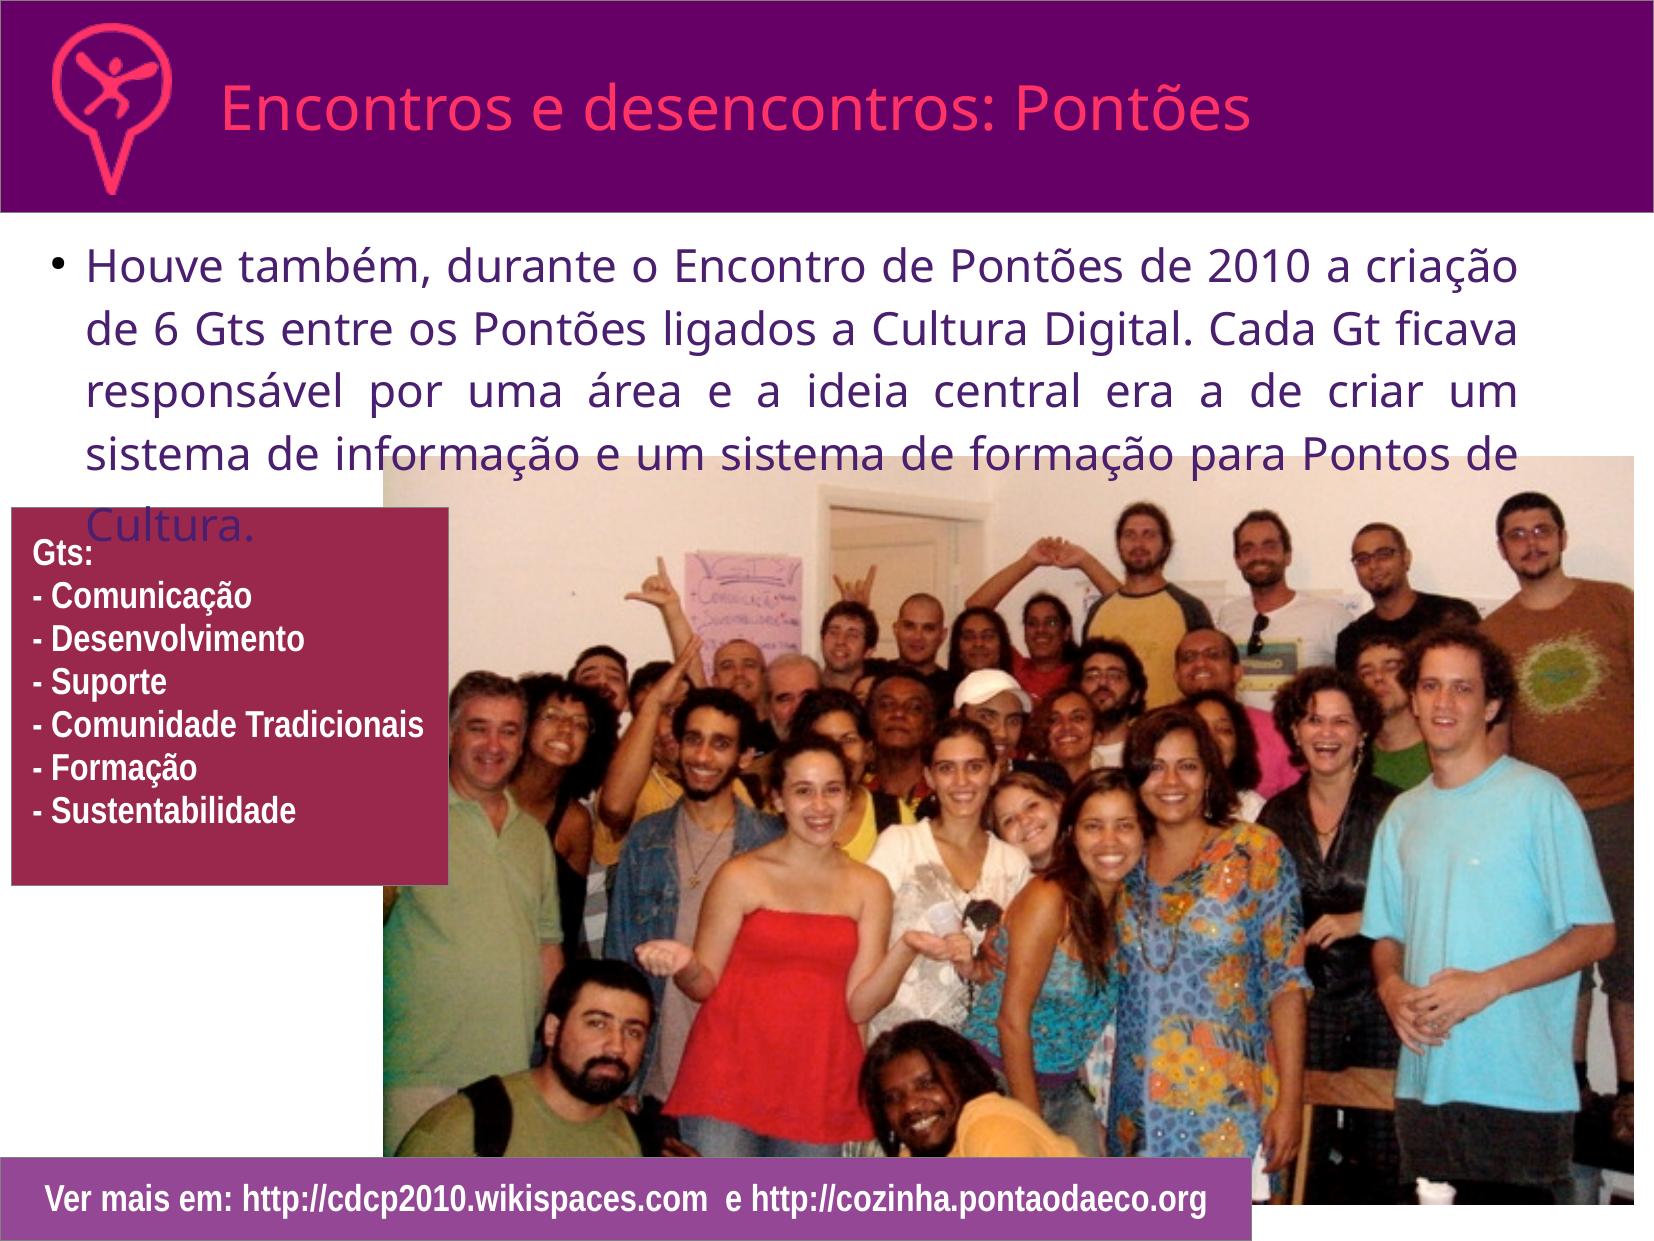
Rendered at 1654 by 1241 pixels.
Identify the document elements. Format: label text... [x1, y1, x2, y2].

list [1223, 458, 1235, 467]
text_box [0, 1157, 1252, 1241]
list [1154, 457, 1168, 467]
list [1267, 458, 1279, 467]
text_box [0, 0, 1654, 213]
list [1127, 458, 1139, 467]
list [59, 236, 1654, 969]
text_box [11, 507, 59, 886]
list [560, 457, 574, 467]
list [1408, 457, 1422, 467]
list [273, 457, 286, 467]
list [397, 457, 411, 467]
list [866, 458, 878, 467]
list [991, 457, 1005, 467]
list [907, 457, 920, 467]
list [232, 458, 244, 467]
text_box Houve também, durante o Encontro de Pontões de 2010 a criação de 6 Gts entre os Pontões ligados a Cultura Digital. Cada Gt ficava responsável por uma área e a ideia central era a de criar um sistema de informação e um sistema de formação para Pontos de Cultura. [35, 226, 1536, 457]
list [533, 458, 545, 467]
list [1080, 458, 1092, 467]
text_box Ver mais em: http://cdcp2010.wikispaces.com e http://cozinha.pontaodaeco.org [29, 1169, 1613, 1241]
list [1197, 457, 1210, 467]
list [643, 457, 655, 467]
picture [52, 23, 172, 195]
list [1336, 457, 1350, 467]
list [1472, 457, 1485, 467]
title Encontros e desencontros: Pontões [172, 23, 1595, 190]
picture [383, 969, 1634, 1205]
text_box Gts: - Comunicação - Desenvolvimento - Suporte - Comunidade Tradicionais - Formação - Sustentabilidade [17, 522, 440, 839]
list [485, 458, 497, 467]
